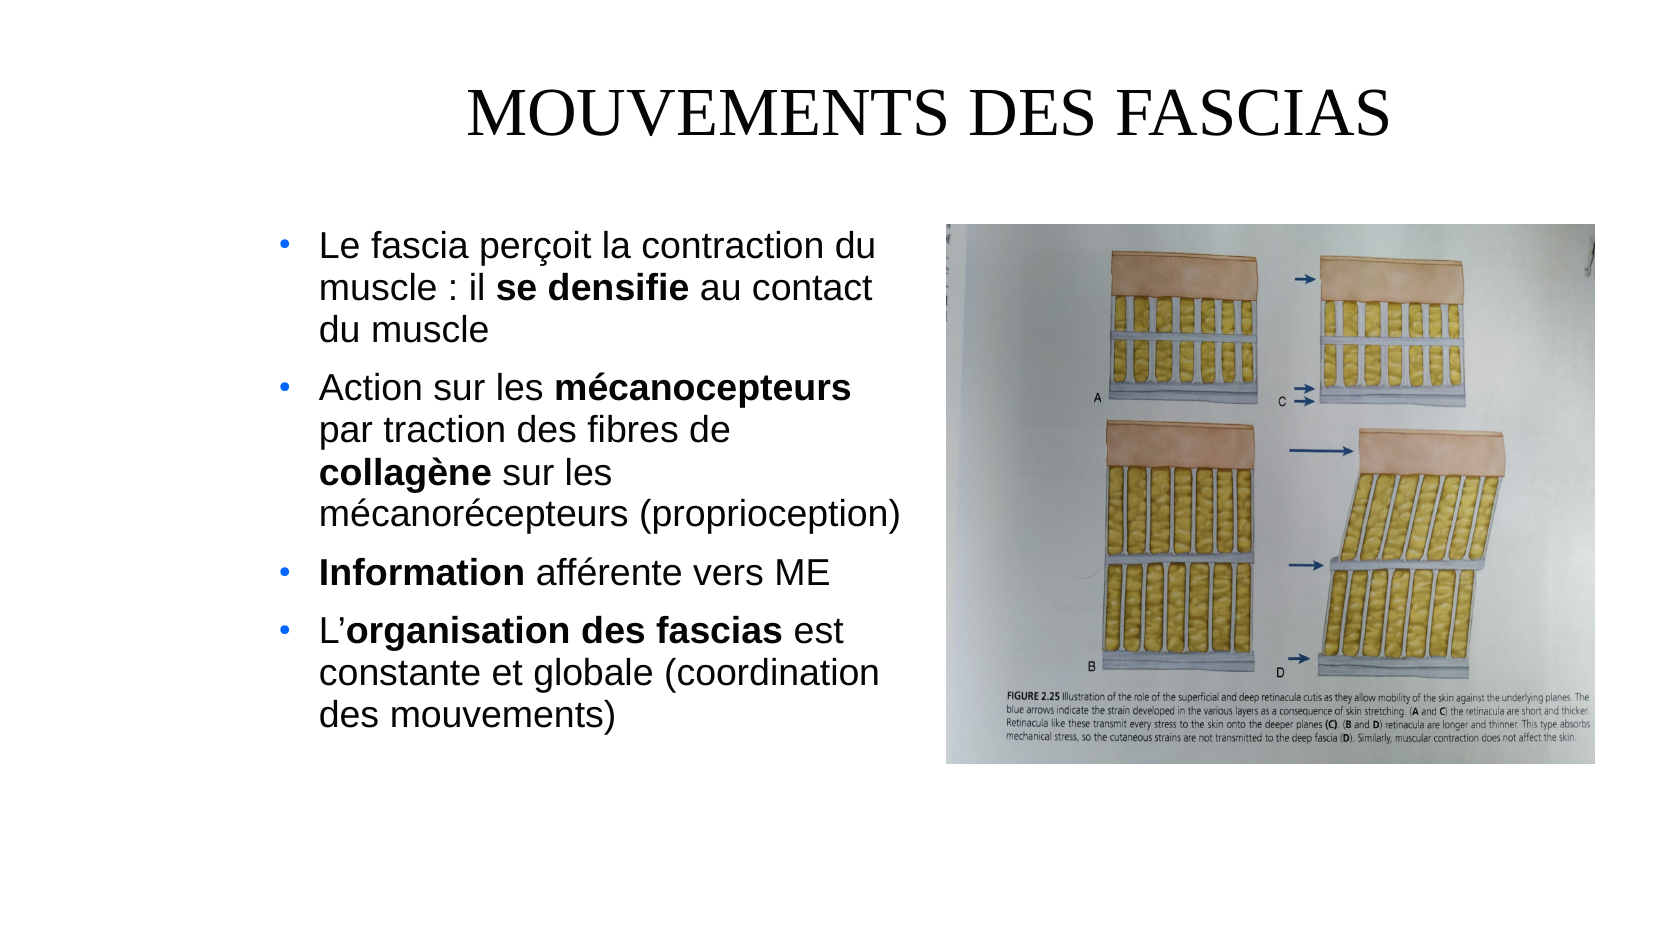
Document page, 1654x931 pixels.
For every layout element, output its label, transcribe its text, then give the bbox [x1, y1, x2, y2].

picture [946, 224, 1595, 764]
title MOUVEMENTS DES FASCIAS [265, 35, 1595, 189]
list Le fascia perçoit la contraction du muscle : il se densifie au contact du muscle Action sur les mécanocepteurs par traction des fibres de collagène sur les mécanorécepteurs (proprioception) Information afférente vers ME L’organisation des fascias est constante et globale (coordination des mouvements) [265, 224, 915, 764]
